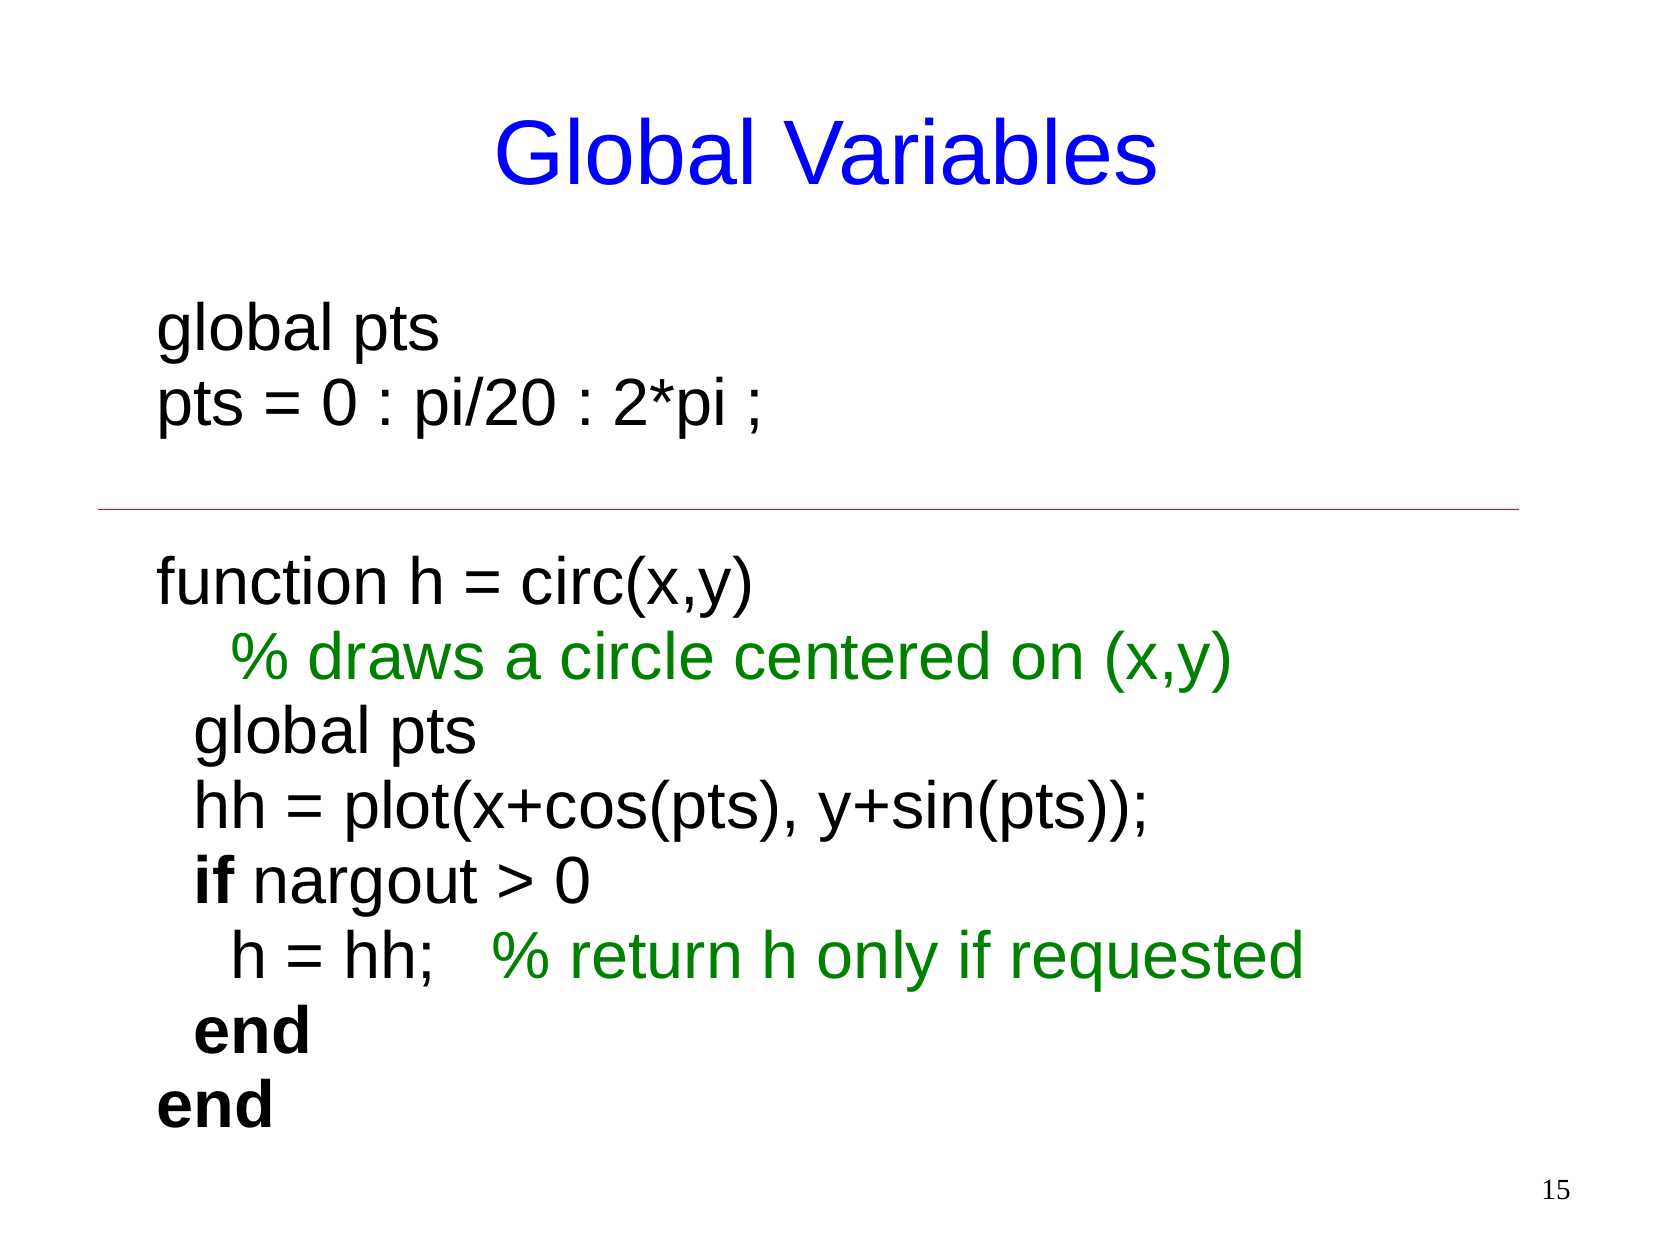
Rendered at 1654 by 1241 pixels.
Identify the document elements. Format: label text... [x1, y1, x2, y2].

list global pts pts = 0 : pi/20 : 2*pi ; function h = circ(x,y) % draws a circle centered on (x,y) global pts hh = plot(x+cos(pts), y+sin(pts)); if nargout > 0 h = hh; % return h only if requested end end [82, 290, 1571, 1143]
title Global Variables [82, 56, 1571, 250]
